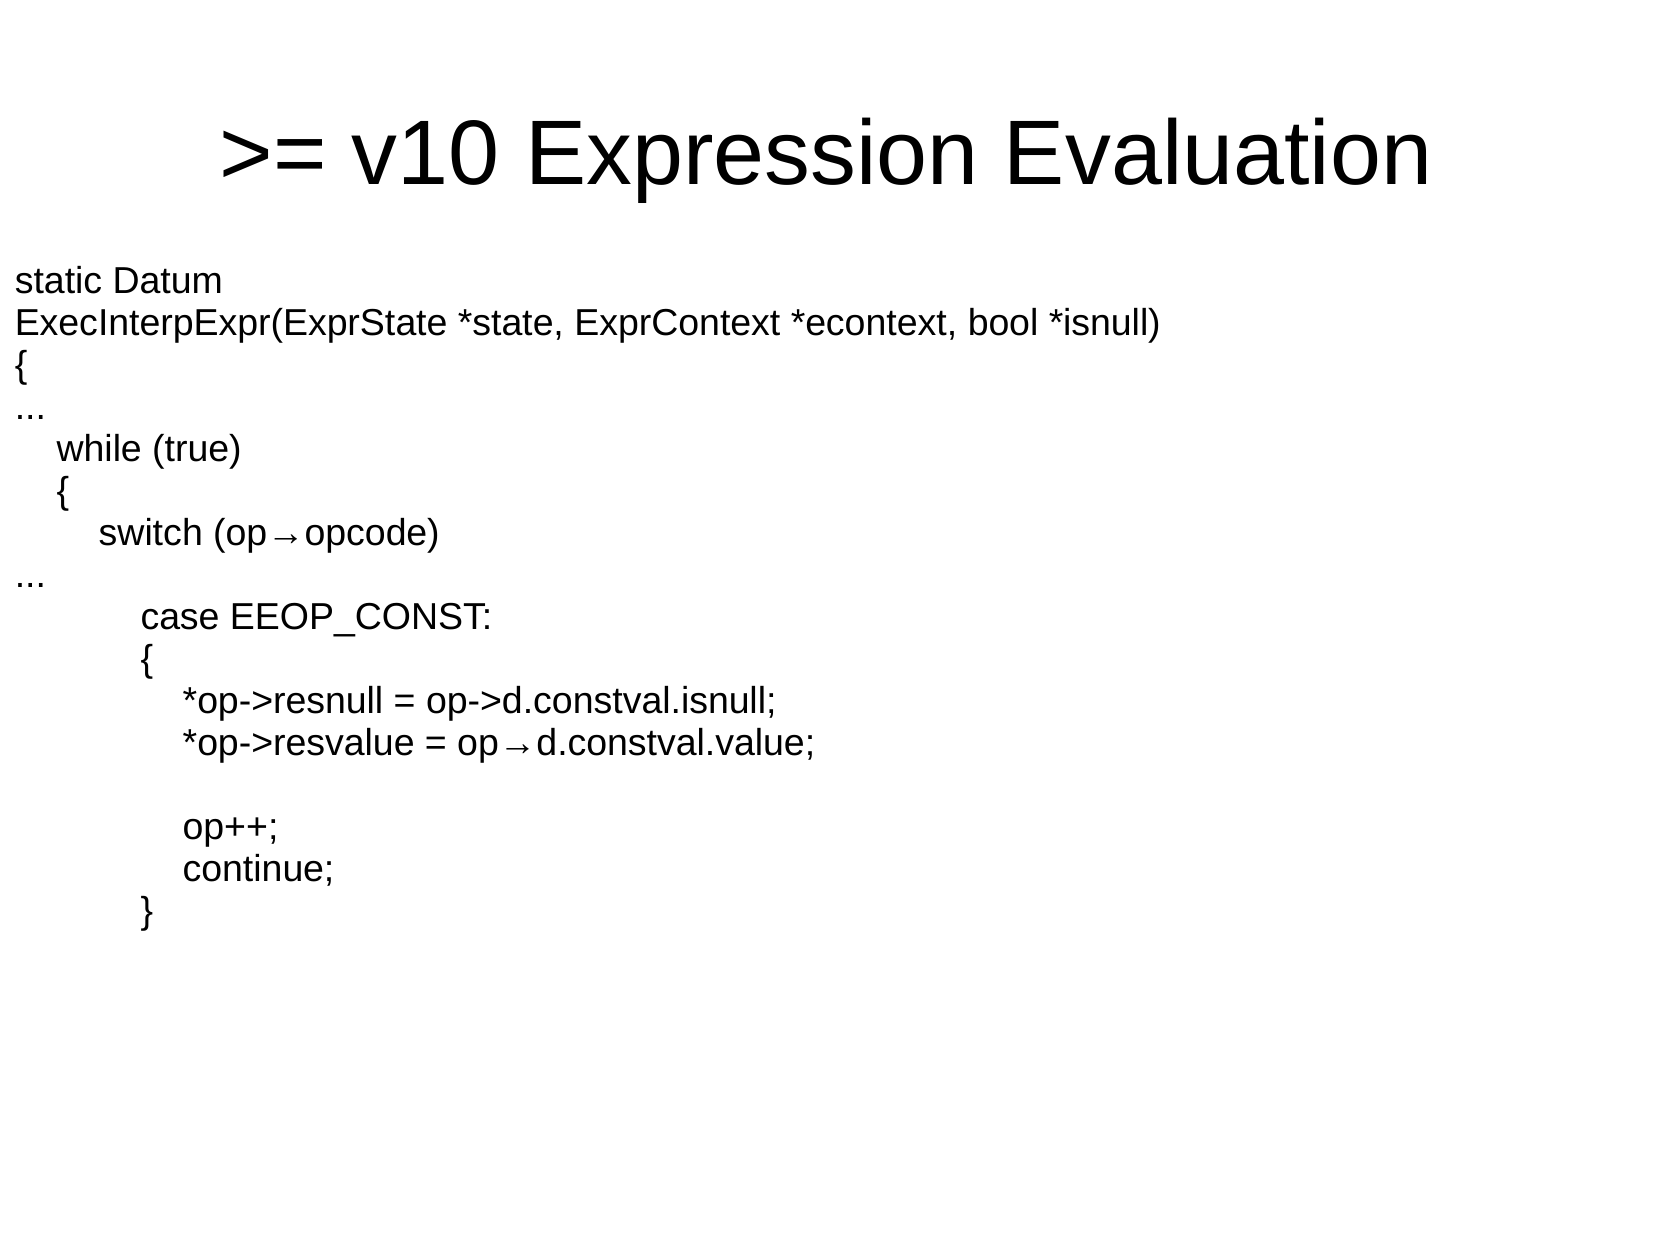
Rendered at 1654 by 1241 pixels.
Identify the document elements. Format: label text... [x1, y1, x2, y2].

title >= v10 Expression Evaluation [82, 49, 1571, 257]
text_box static Datum ExecInterpExpr(ExprState *state, ExprContext *econtext, bool *isnull) { ... while (true) { switch (op→opcode) ... case EEOP_CONST: { *op->resnull = op->d.constval.isnull; *op->resvalue = op→d.constval.value; op++; continue; } [0, 252, 1234, 981]
